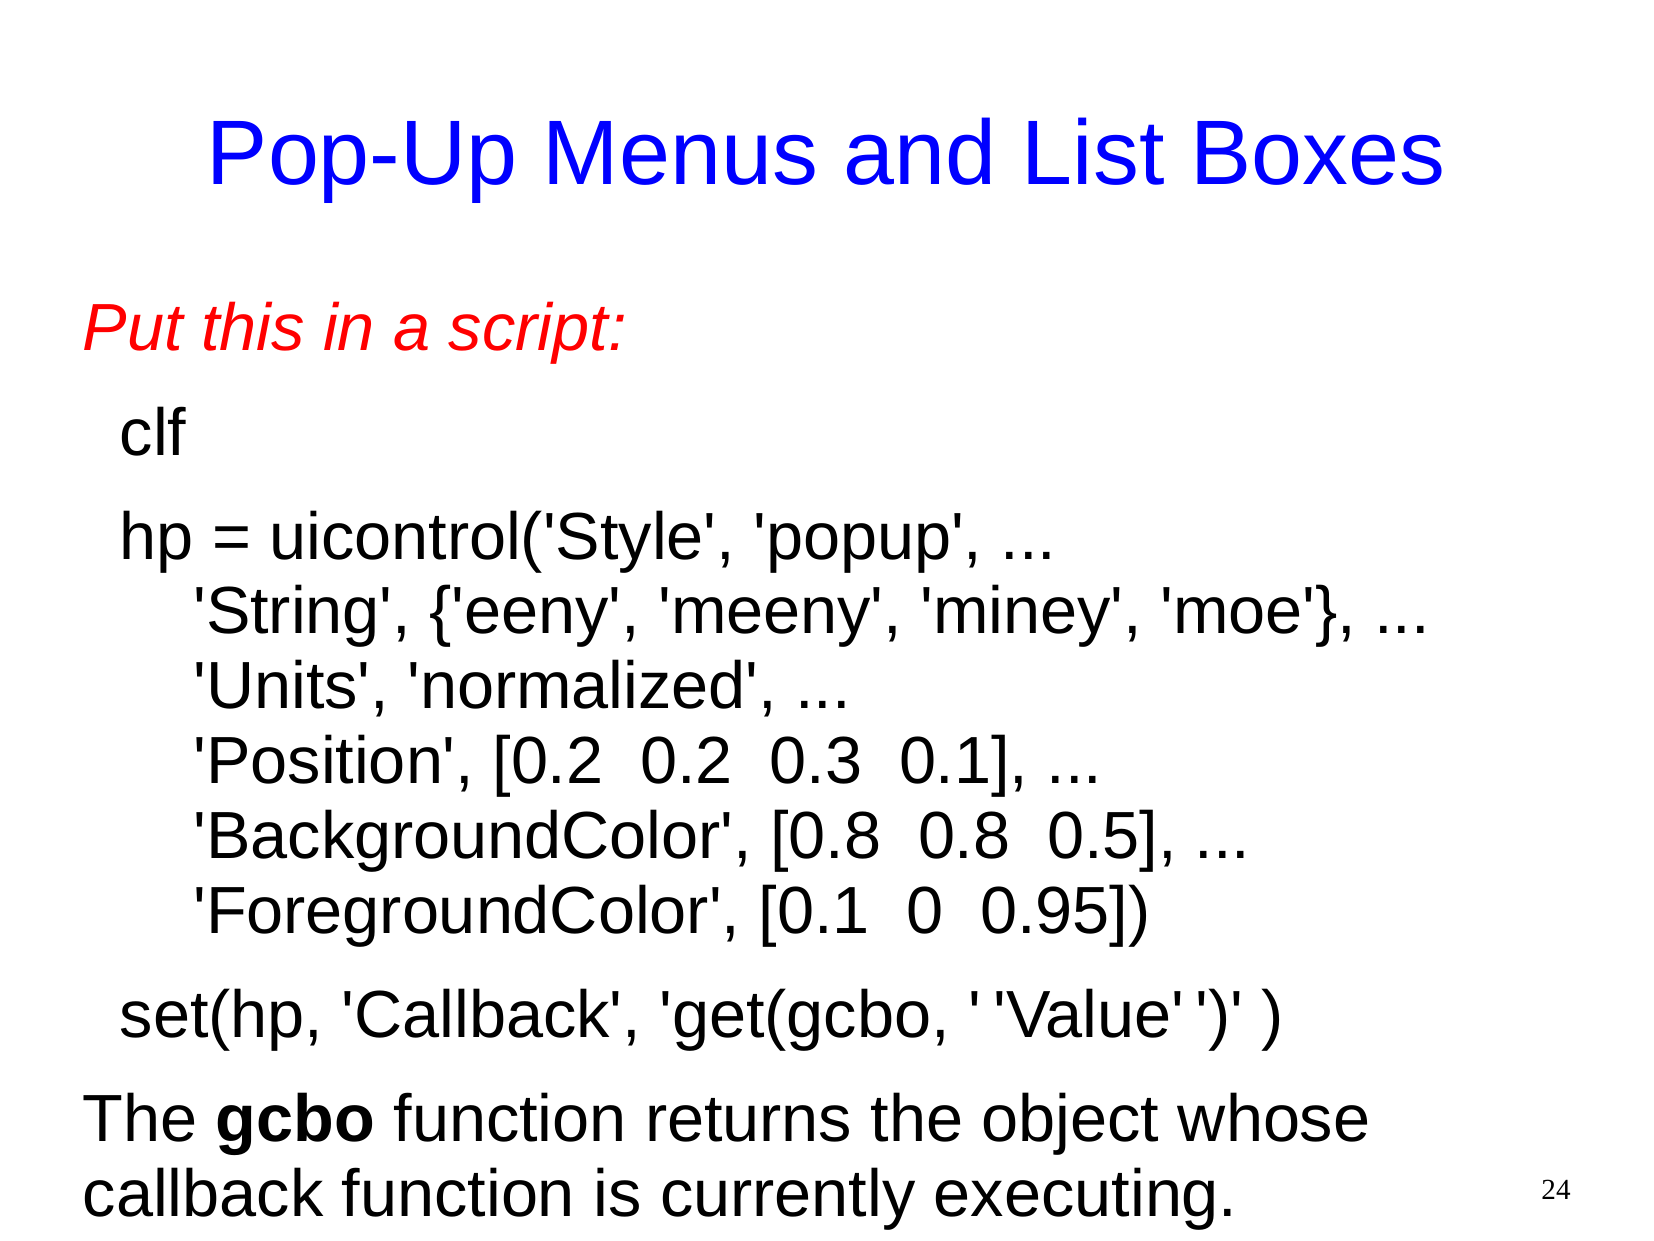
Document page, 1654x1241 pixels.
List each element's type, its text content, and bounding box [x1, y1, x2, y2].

title Pop-Up Menus and List Boxes [82, 56, 1571, 250]
list Put this in a script: clf hp = uicontrol('Style', 'popup', ... 'String', {'eeny', 'meeny', 'miney', 'moe'}, ... 'Units', 'normalized', ... 'Position', [0.2 0.2 0.3 0.1], ... 'BackgroundColor', [0.8 0.8 0.5], ... 'ForegroundColor', [0.1 0 0.95]) set(hp, 'Callback', 'get(gcbo, ' 'Value' ')' ) The gcbo function returns the object whose callback function is currently executing. [82, 290, 1571, 1231]
